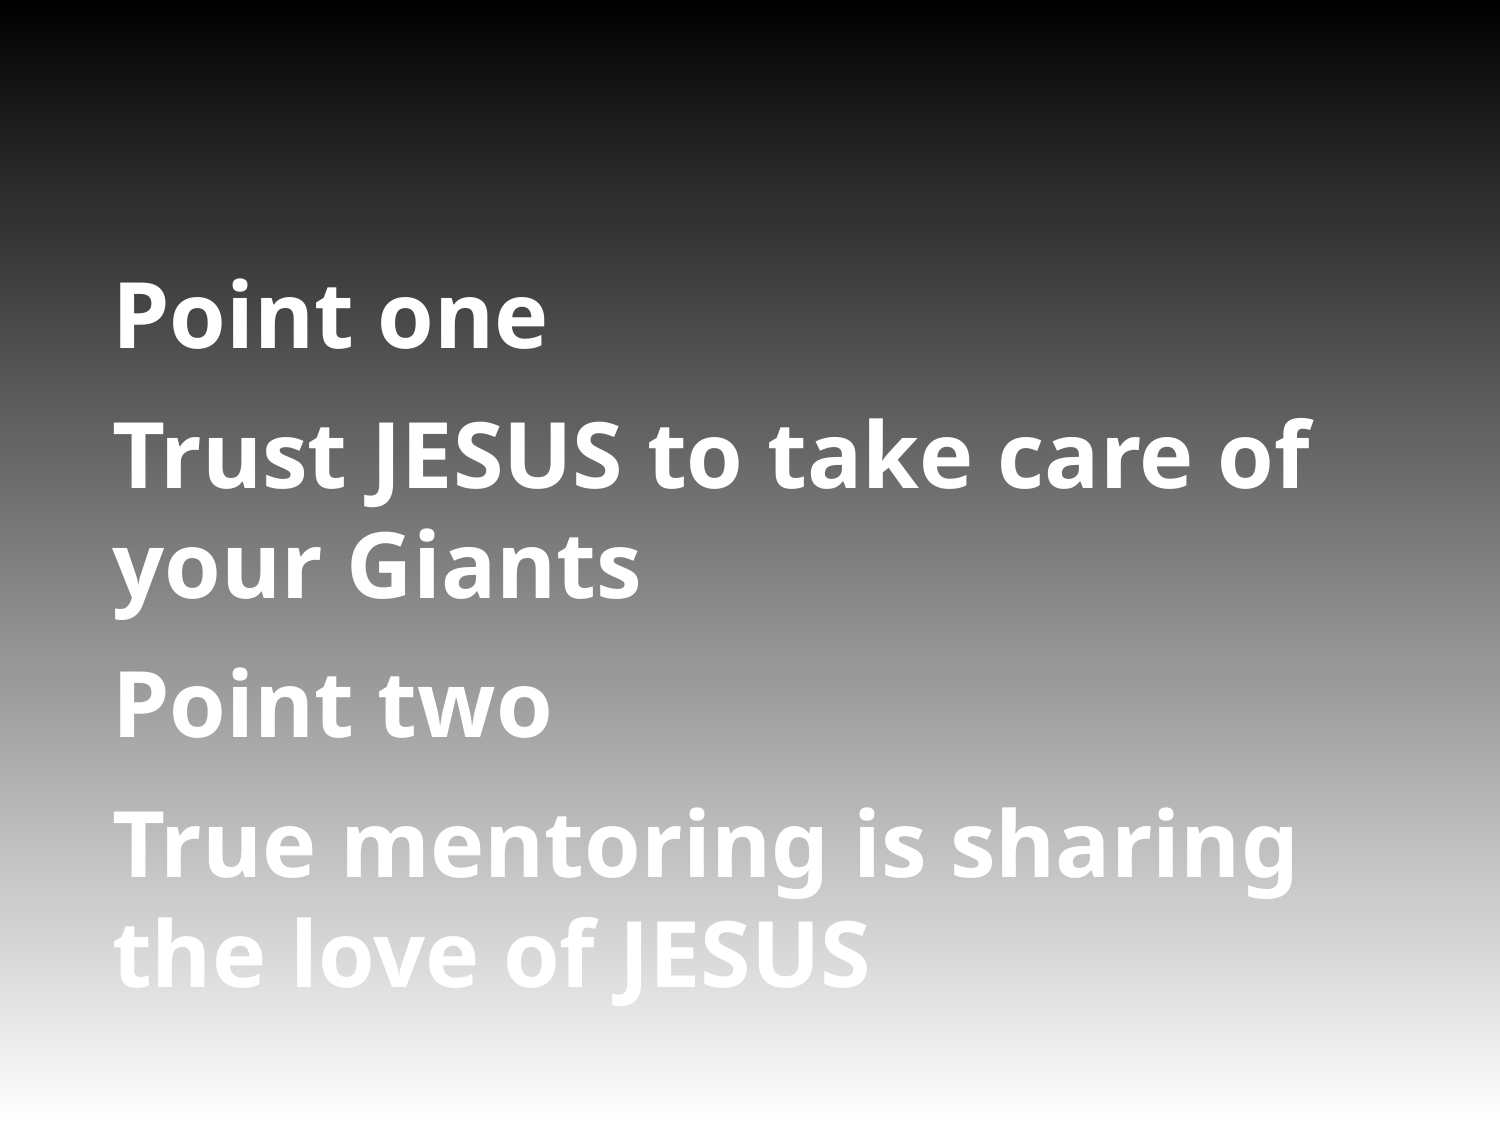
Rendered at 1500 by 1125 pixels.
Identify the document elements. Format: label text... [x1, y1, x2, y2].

list Point one Trust JESUS to take care of your Giants Point two True mentoring is sharing the love of JESUS [75, 249, 1425, 1023]
